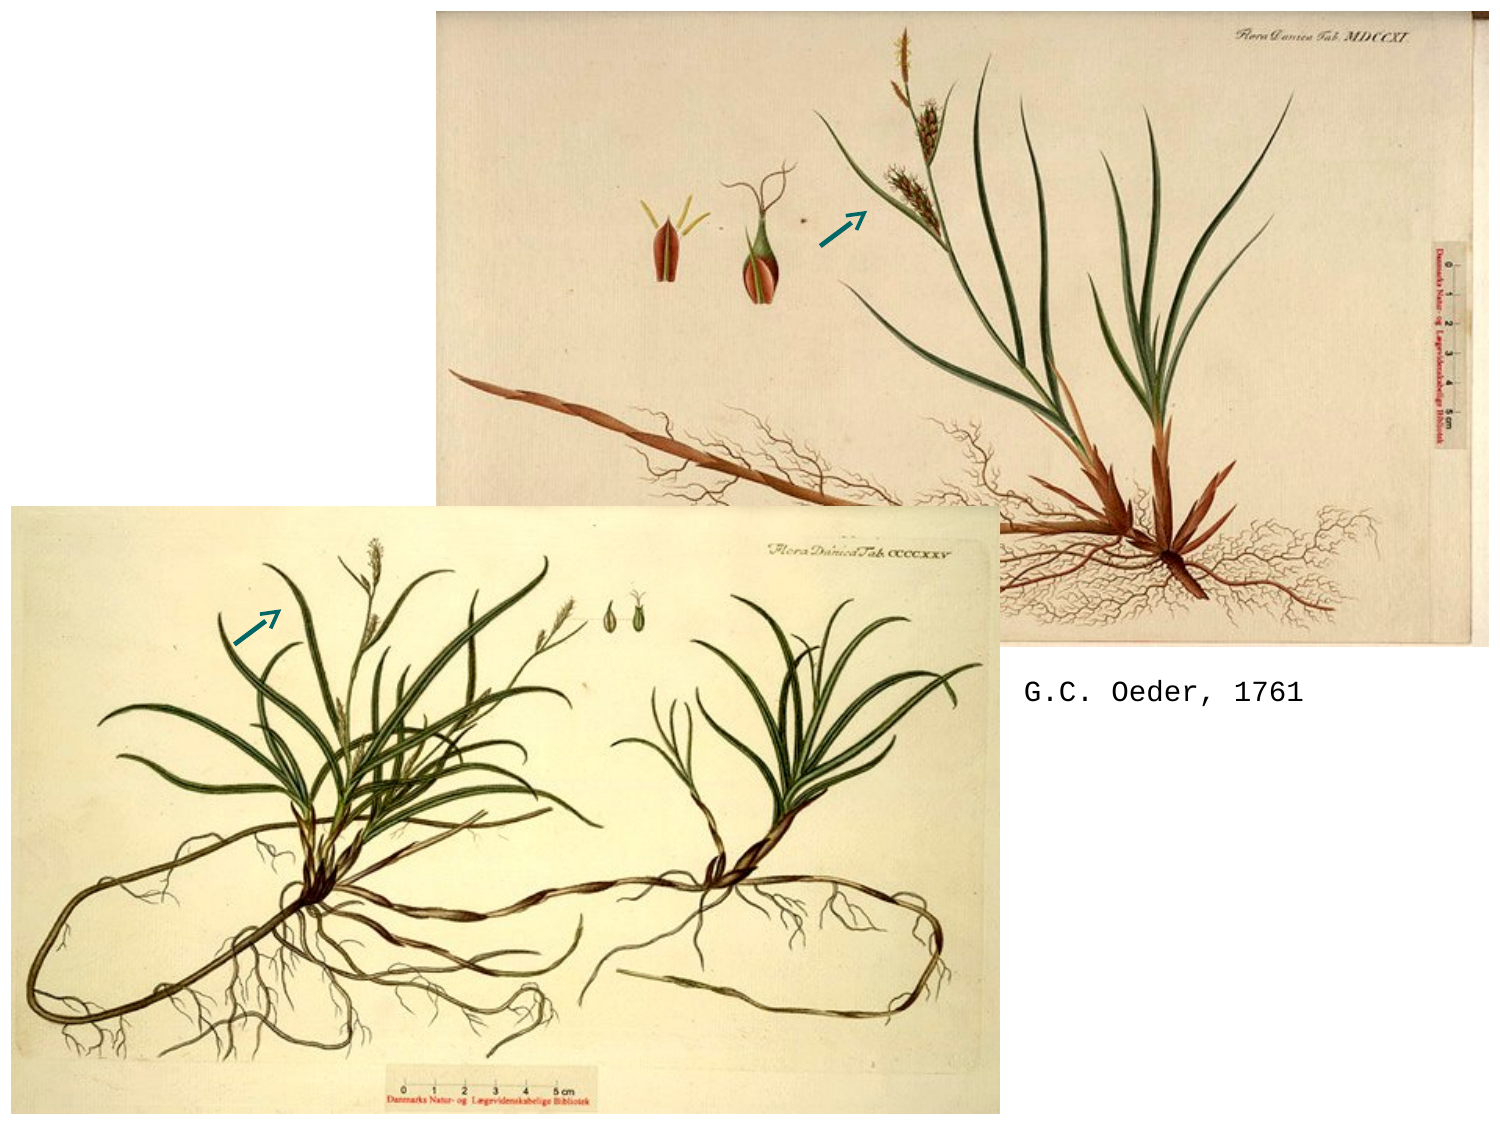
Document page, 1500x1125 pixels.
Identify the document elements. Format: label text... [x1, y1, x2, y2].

picture [11, 11, 1489, 1114]
text_box G.C. Oeder, 1761 [1009, 664, 1319, 715]
